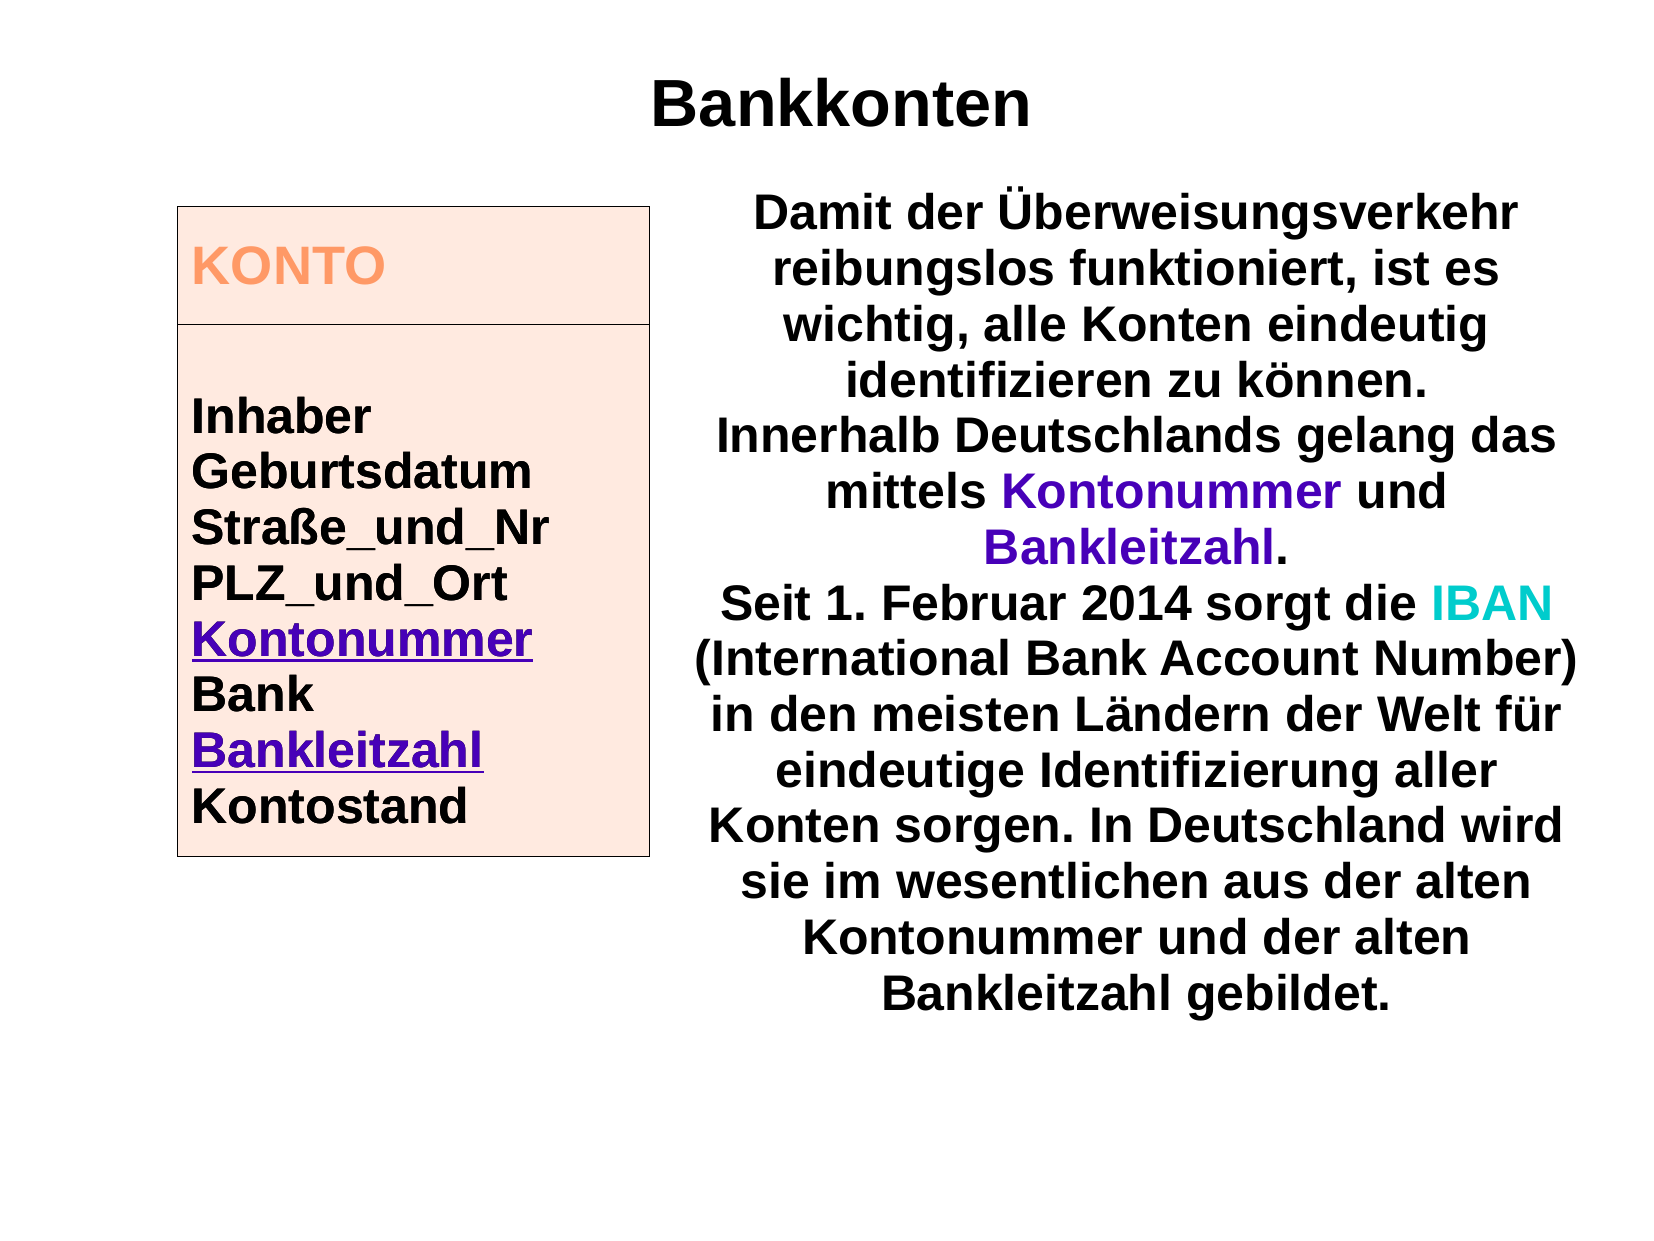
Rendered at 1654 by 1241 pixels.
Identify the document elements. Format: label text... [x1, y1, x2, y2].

text_box Damit der Überweisungsverkehr reibungslos funktioniert, ist es wichtig, alle Konten eindeutig identifizieren zu können. Innerhalb Deutschlands gelang das mittels Kontonummer und Bankleitzahl. Seit 1. Februar 2014 sorgt die IBAN (International Bank Account Number) in den meisten Ländern der Welt für eindeutige Identifizierung aller Konten sorgen. In Deutschland wird sie im wesentlichen aus der alten Kontonummer und der alten Bankleitzahl gebildet. [679, 177, 1595, 1029]
text_box KONTO [177, 206, 650, 324]
text_box Inhaber Geburtsdatum Straße_und_Nr PLZ_und_Ort Kontonummer Bank Bankleitzahl Kontostand [177, 324, 650, 857]
text_box Bankkonten [59, 59, 1625, 149]
